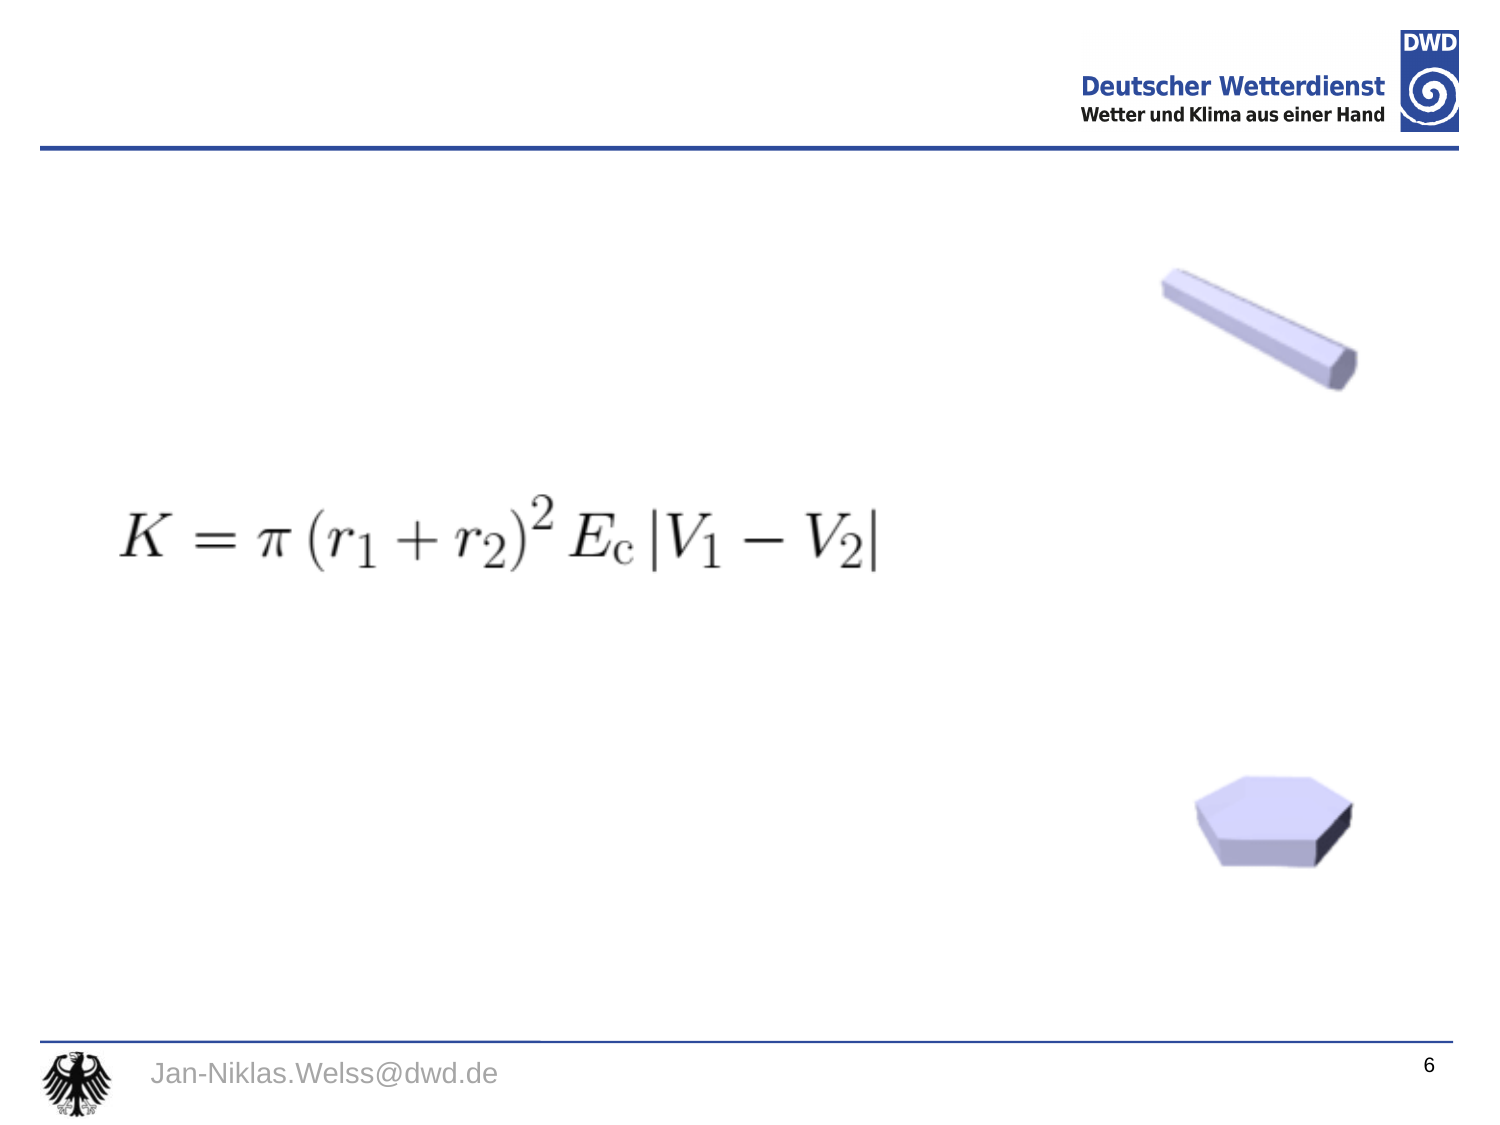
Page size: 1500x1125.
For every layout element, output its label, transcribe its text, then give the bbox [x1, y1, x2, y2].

picture [40, 1050, 114, 1119]
picture [119, 493, 878, 574]
picture [1095, 239, 1445, 436]
slide_number 6 [1358, 1046, 1436, 1083]
picture [1081, 30, 1459, 132]
picture [1155, 749, 1397, 886]
